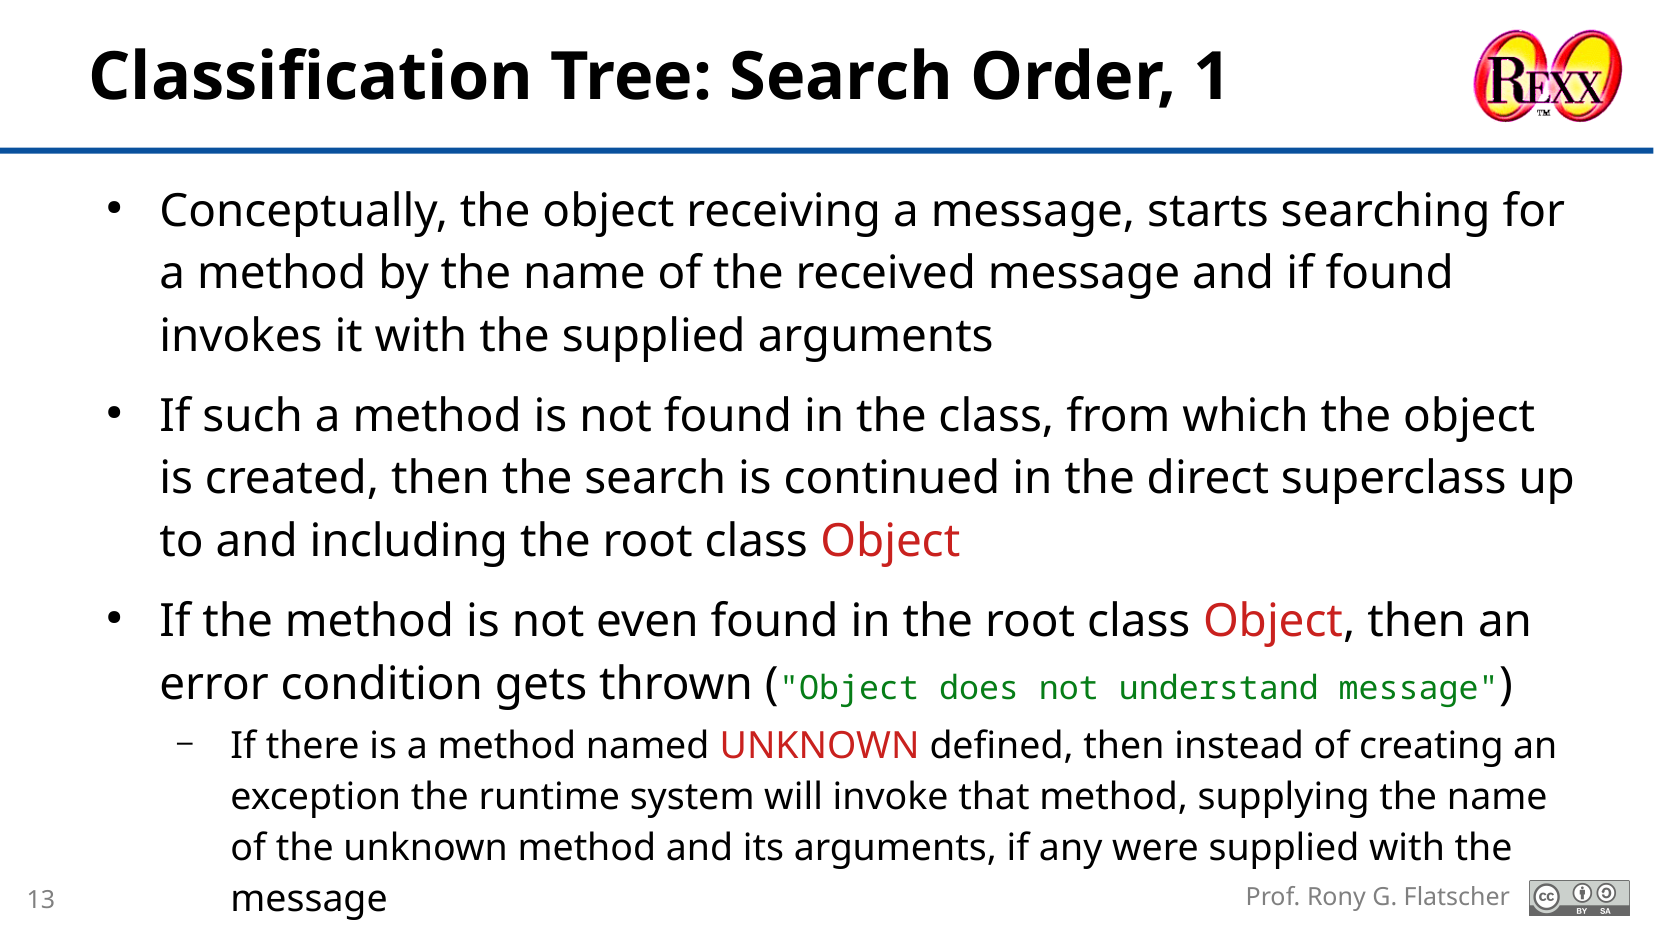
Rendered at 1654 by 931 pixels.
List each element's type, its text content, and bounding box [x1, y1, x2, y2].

list Conceptually, the object receiving a message, starts searching for a method by the name of the received message and if found invokes it with the supplied arguments If such a method is not found in the class, from which the object is created, then the search is continued in the direct superclass up to and including the root class Object If the method is not even found in the root class Object, then an error condition gets thrown ("Object does not understand message") If there is a method named UNKNOWN defined, then instead of creating an exception the runtime system will invoke that method, supplying the name of the unknown method and its arguments, if any were supplied with the message [88, 177, 1577, 857]
text_box Array [1529, 880, 1630, 916]
title Classification Tree: Search Order, 1 [29, 0, 1654, 148]
